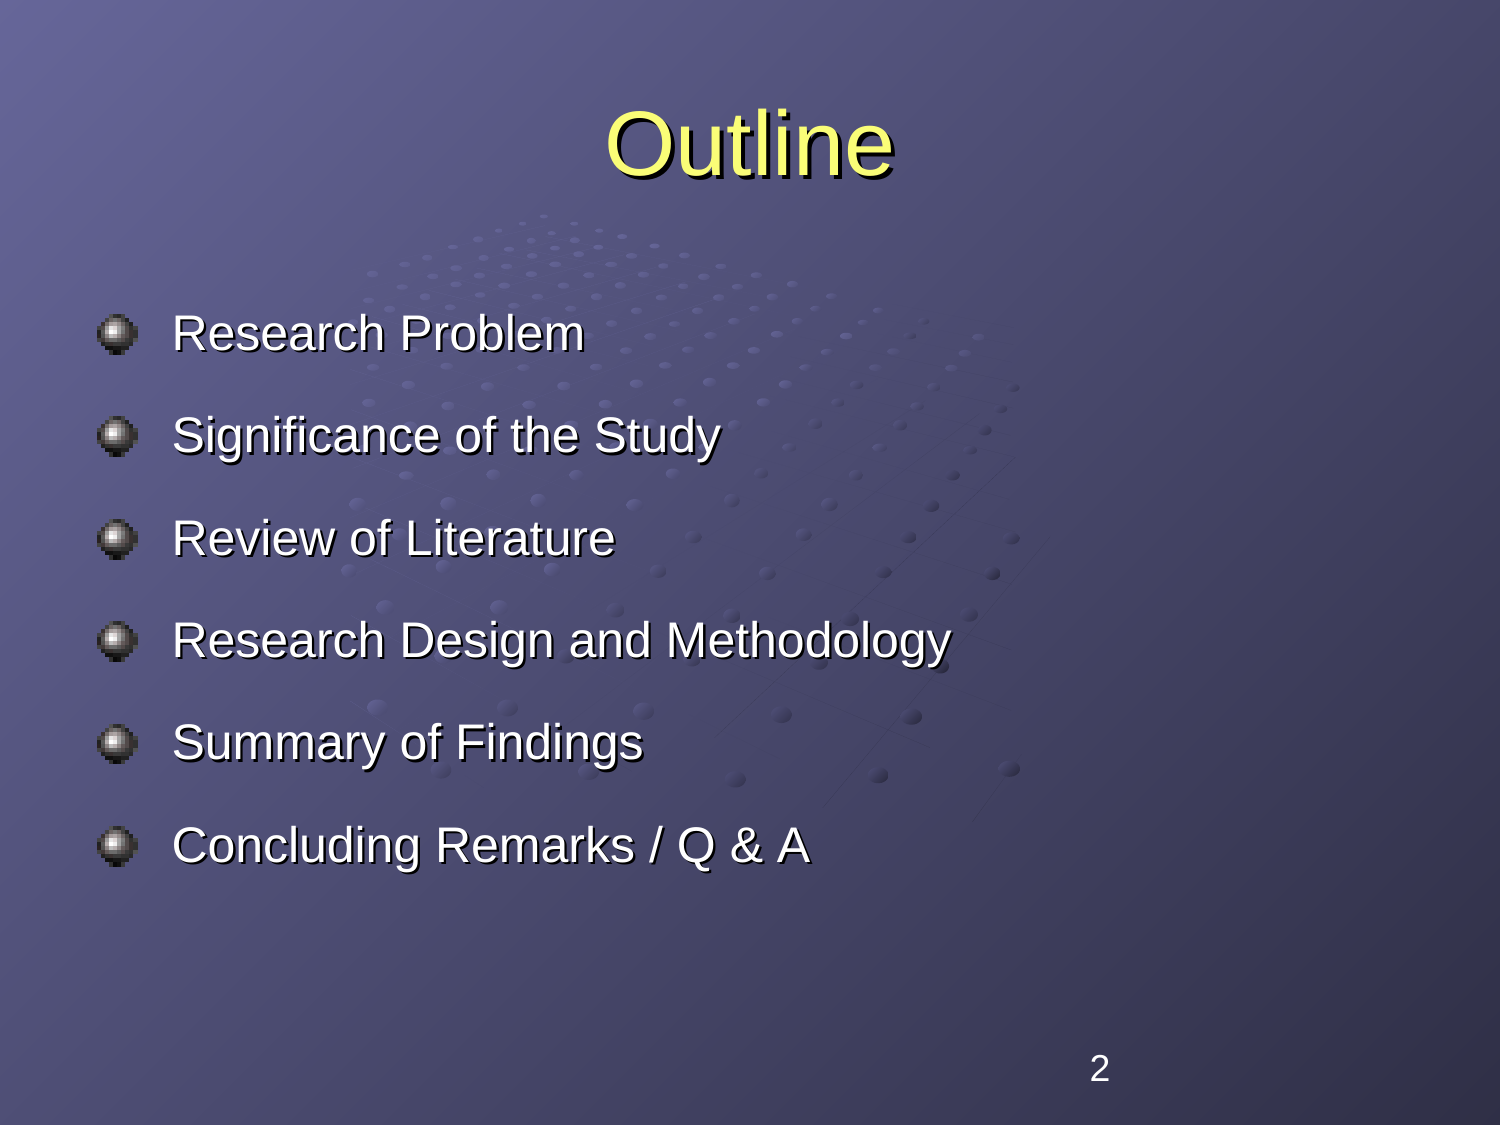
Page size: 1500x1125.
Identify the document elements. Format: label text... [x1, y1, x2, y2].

list Research Problem Significance of the Study Review of Literature Research Design and Methodology Summary of Findings Concluding Remarks / Q & A [75, 262, 1426, 1007]
title Outline [75, 45, 1426, 233]
